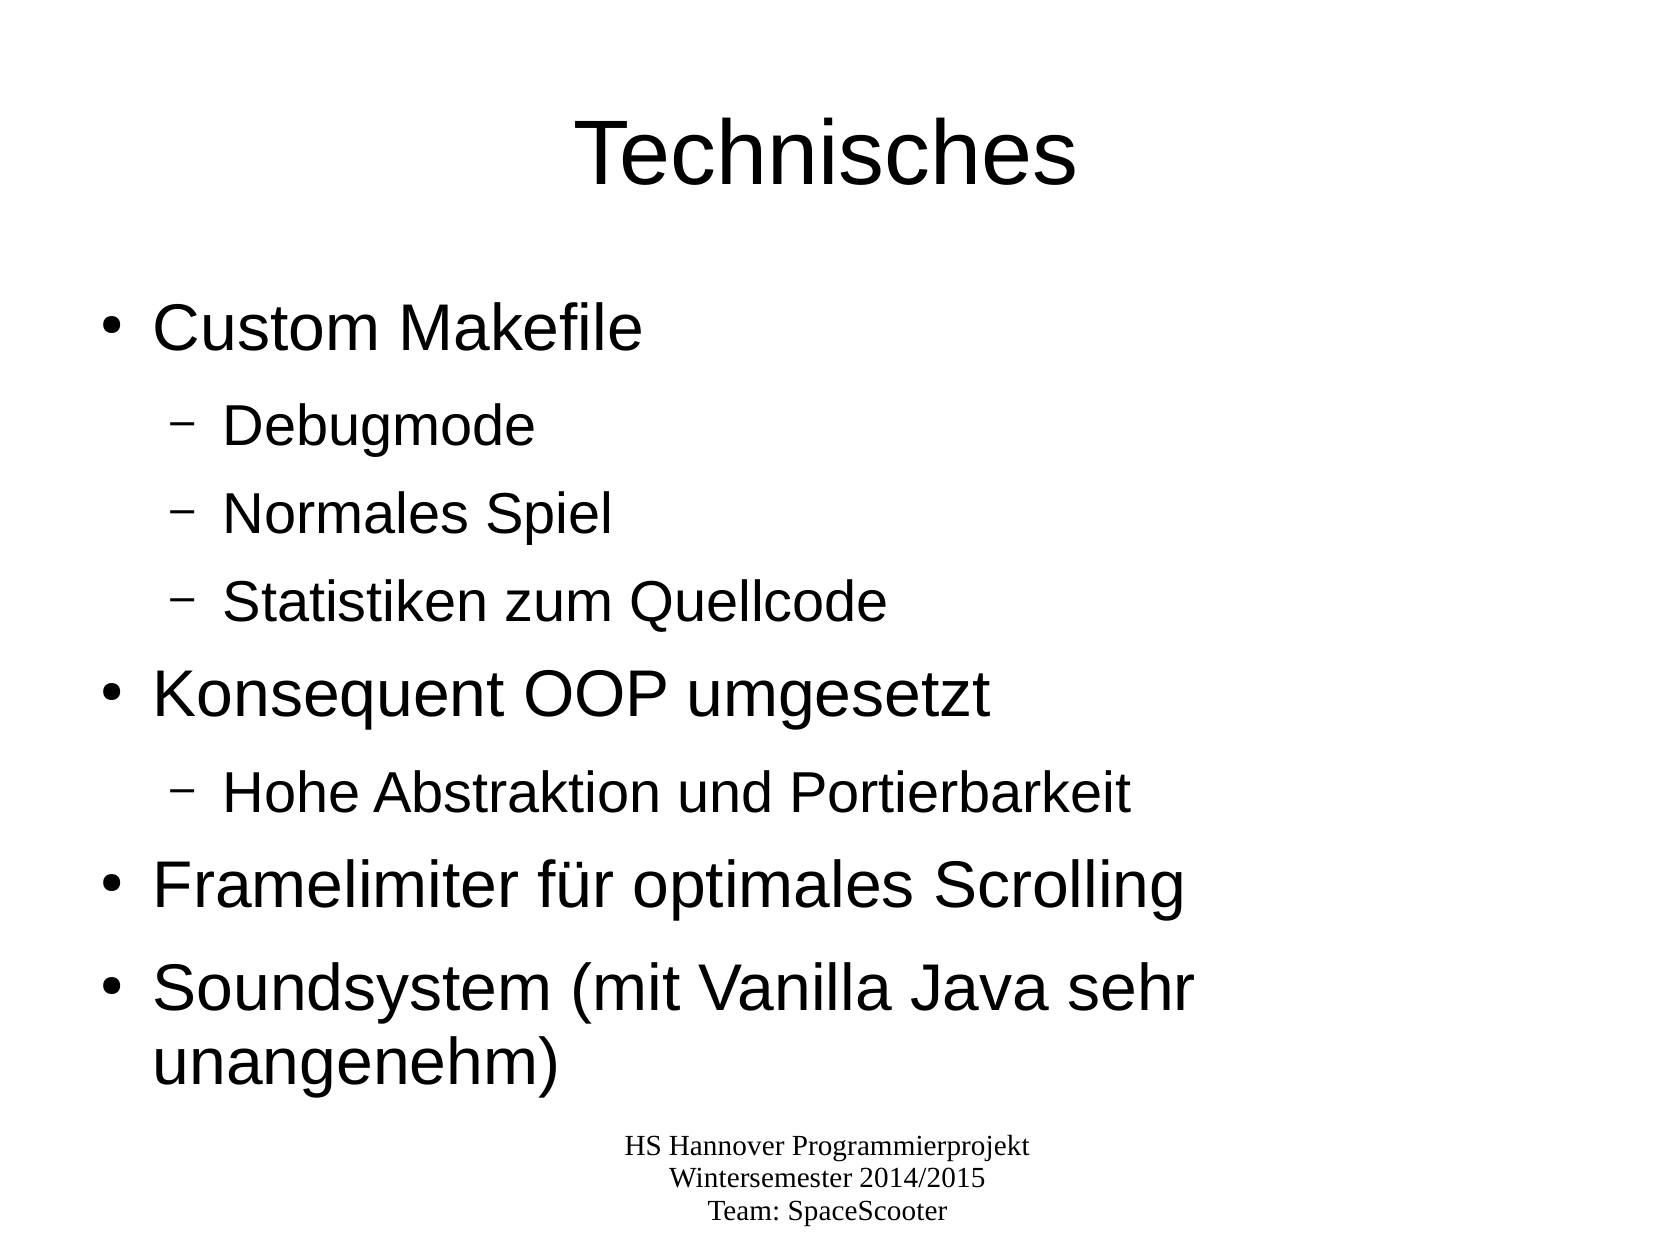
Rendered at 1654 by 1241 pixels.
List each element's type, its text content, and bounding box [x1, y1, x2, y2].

list Custom Makefile Debugmode Normales Spiel Statistiken zum Quellcode Konsequent OOP umgesetzt Hohe Abstraktion und Portierbarkeit Framelimiter für optimales Scrolling Soundsystem (mit Vanilla Java sehr unangenehm) [82, 290, 1538, 1099]
title Technisches [82, 49, 1571, 257]
